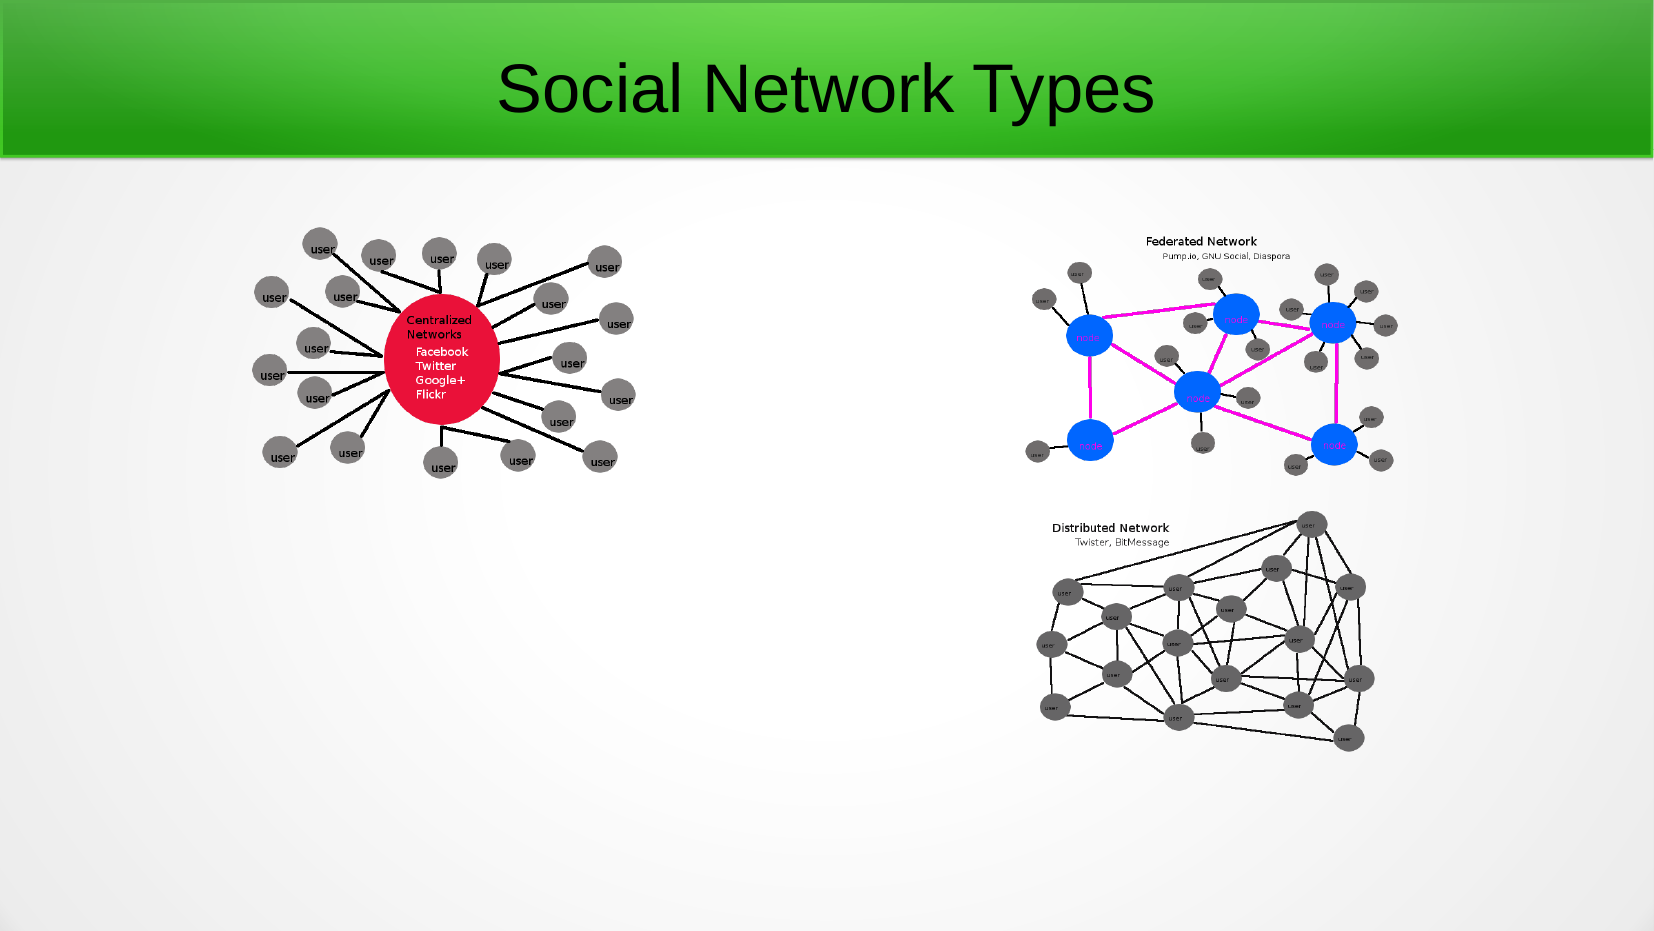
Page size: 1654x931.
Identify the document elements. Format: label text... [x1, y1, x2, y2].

picture [1002, 506, 1415, 764]
picture [1002, 224, 1415, 482]
picture [239, 224, 652, 482]
title Social Network Types [82, 35, 1571, 142]
